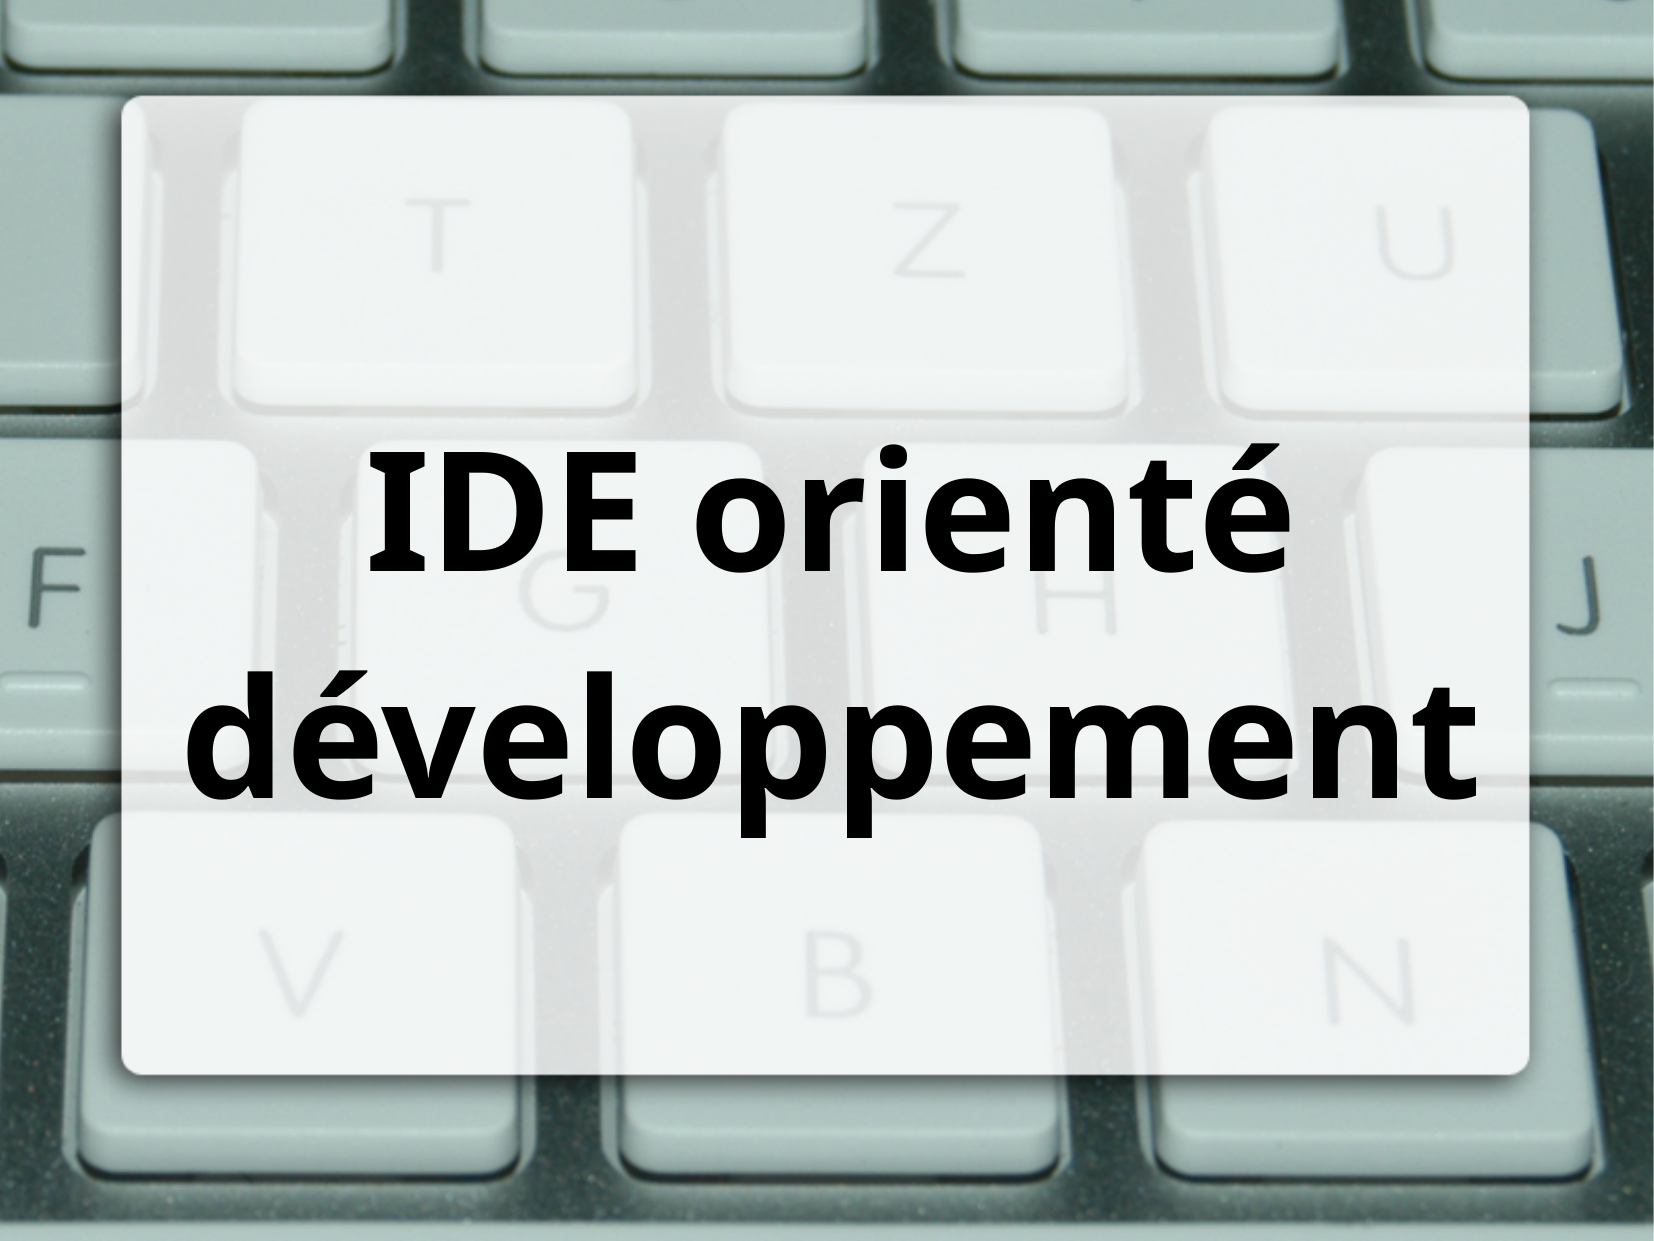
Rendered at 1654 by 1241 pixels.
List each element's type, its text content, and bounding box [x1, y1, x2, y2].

title IDE orienté développement [146, 433, 1517, 808]
picture [0, 0, 1654, 1241]
